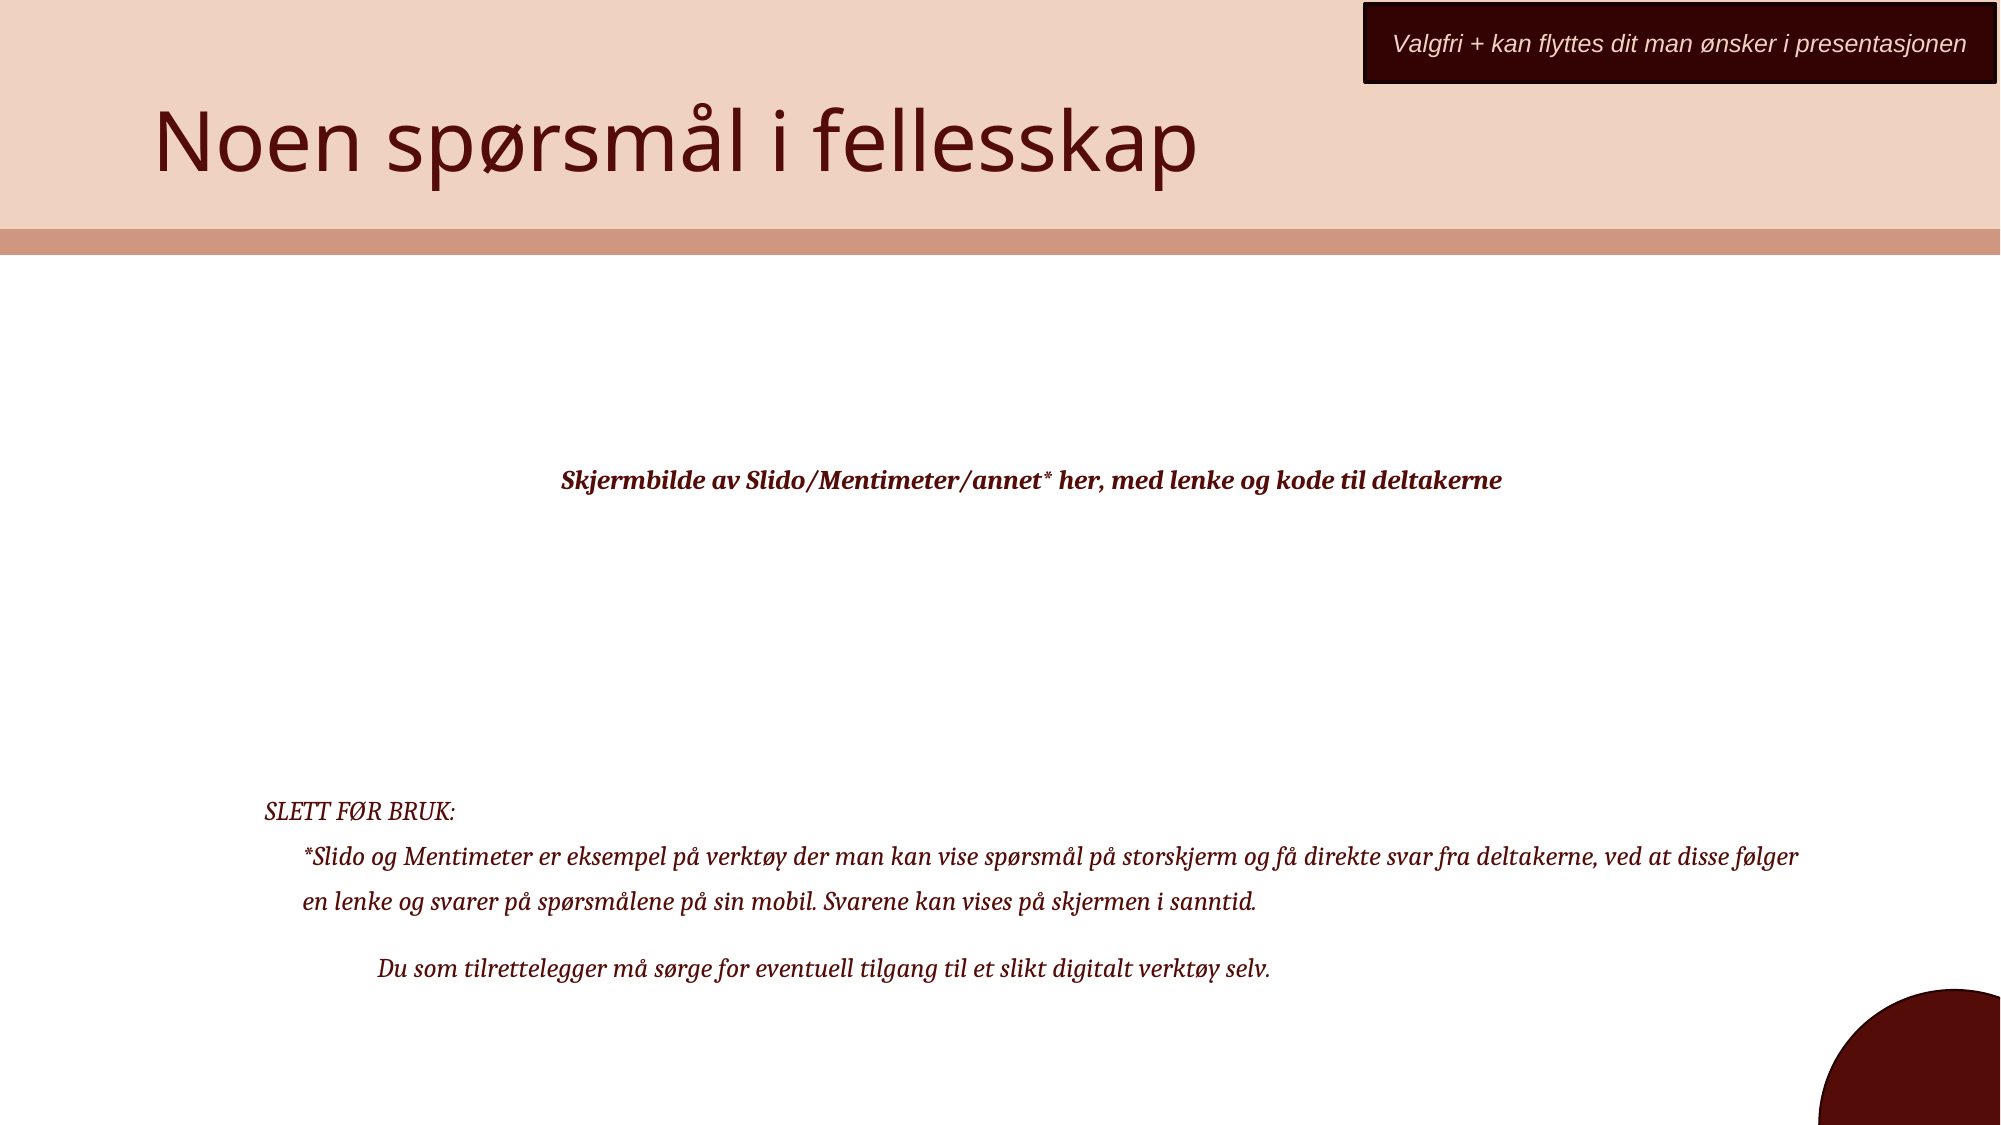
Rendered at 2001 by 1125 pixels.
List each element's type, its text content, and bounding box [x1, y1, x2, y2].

title Noen spørsmål i fellesskap [137, 59, 1863, 230]
list Skjermbilde av Slido/Mentimeter/annet* her, med lenke og kode til deltakerne SLETT FØR BRUK: *Slido og Mentimeter er eksempel på verktøy der man kan vise spørsmål på storskjerm og få direkte svar fra deltakerne, ved at disse følger en lenke og svarer på spørsmålene på sin mobil. Svarene kan vises på skjermen i sanntid. Du som tilrettelegger må sørge for eventuell tilgang til et slikt digitalt verktøy selv. [137, 299, 1863, 1014]
text_box Valgfri + kan flyttes dit man ønsker i presentasjonen [1365, 4, 1995, 82]
text_box 12 [1785, 1042, 1970, 1103]
